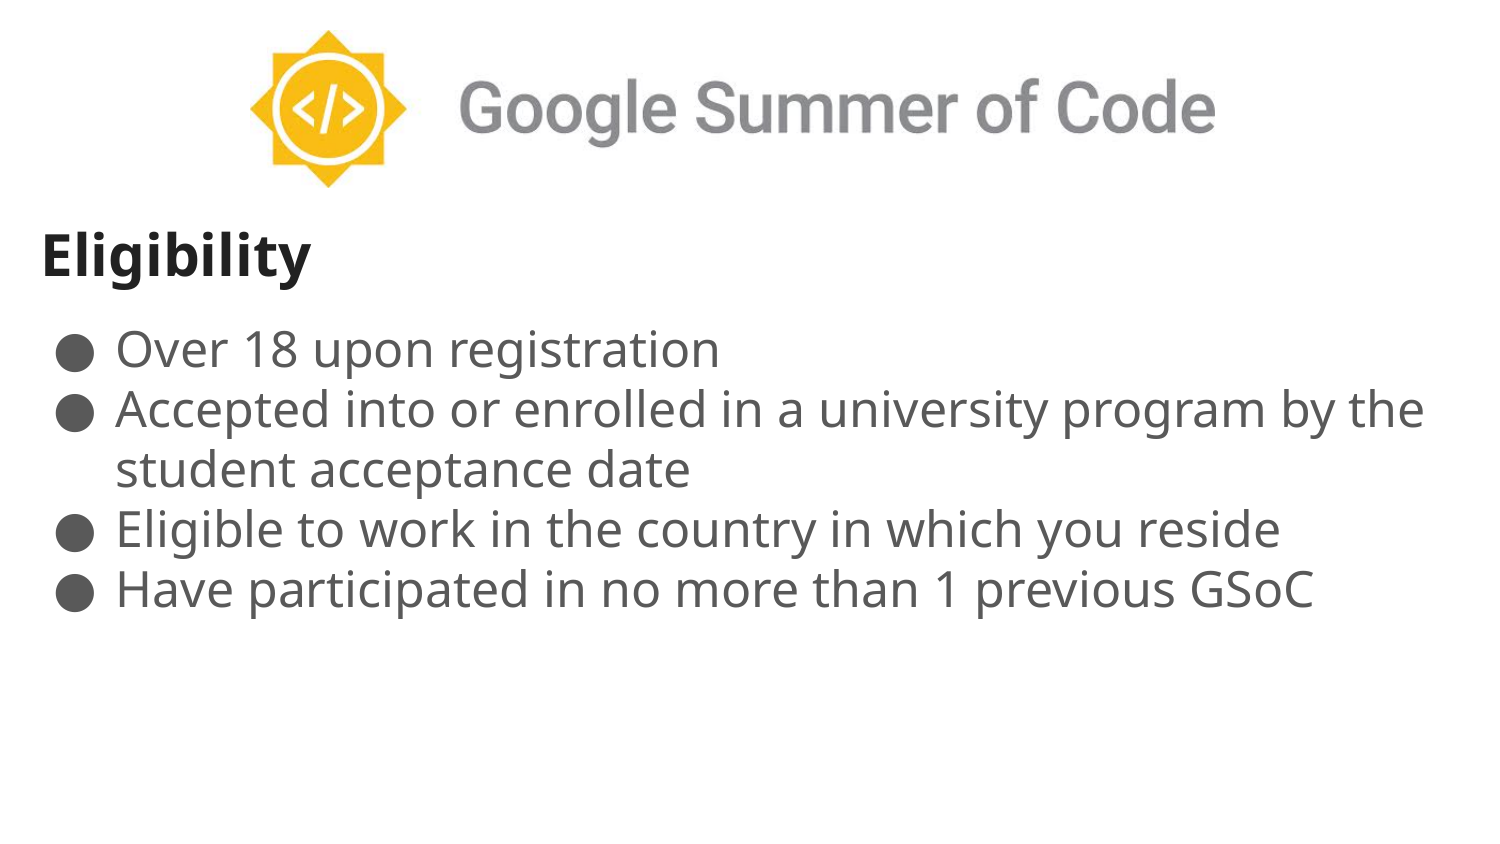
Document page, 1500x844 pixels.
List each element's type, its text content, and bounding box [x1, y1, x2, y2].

picture [250, 30, 1232, 188]
list Eligibility Over 18 upon registration Accepted into or enrolled in a university program by the student acceptance date Eligible to work in the country in which you reside Have participated in no more than 1 previous GSoC [25, 202, 1467, 761]
